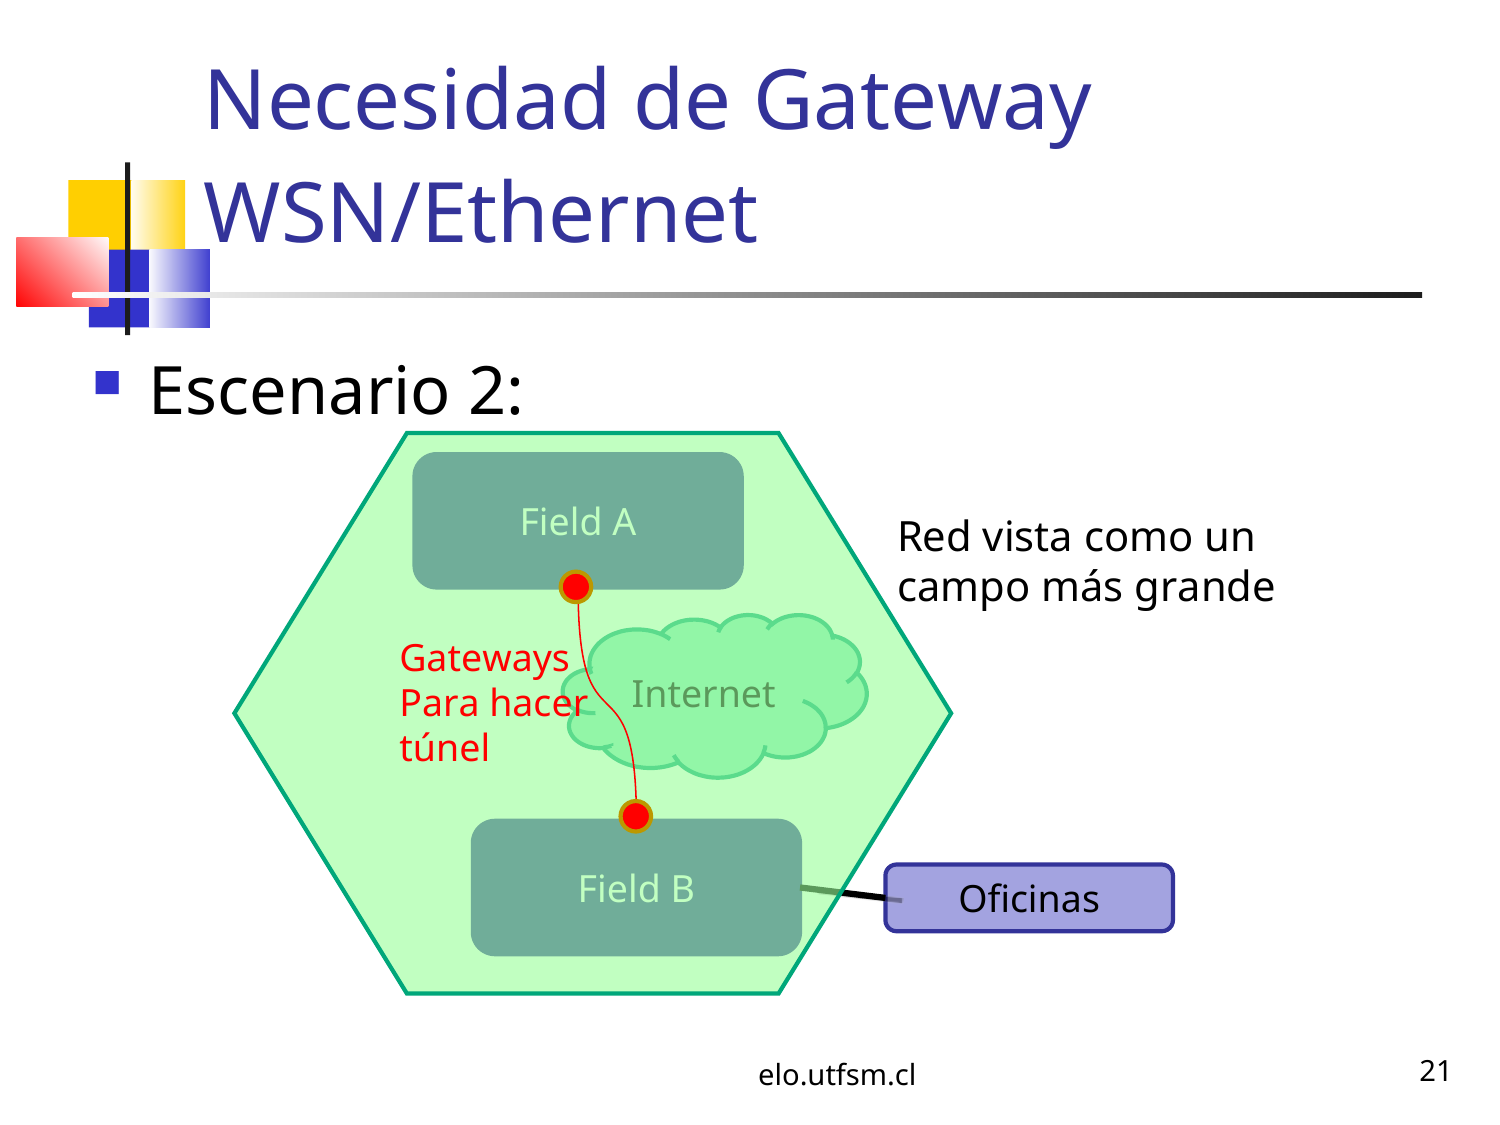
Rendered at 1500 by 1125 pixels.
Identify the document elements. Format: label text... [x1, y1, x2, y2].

list Escenario 2: [77, 335, 1353, 1011]
text_box Red vista como un campo más grande [882, 501, 1292, 618]
text_box [238, 436, 947, 991]
title Necesidad de Gateway WSN/Ethernet [188, 35, 1269, 276]
text_box Gateways Para hacer túnel [384, 626, 604, 778]
text_box <number> [1155, 1024, 1468, 1100]
text_box Oficinas [885, 864, 1173, 932]
text_box elo.utfsm.cl [599, 1024, 1075, 1100]
